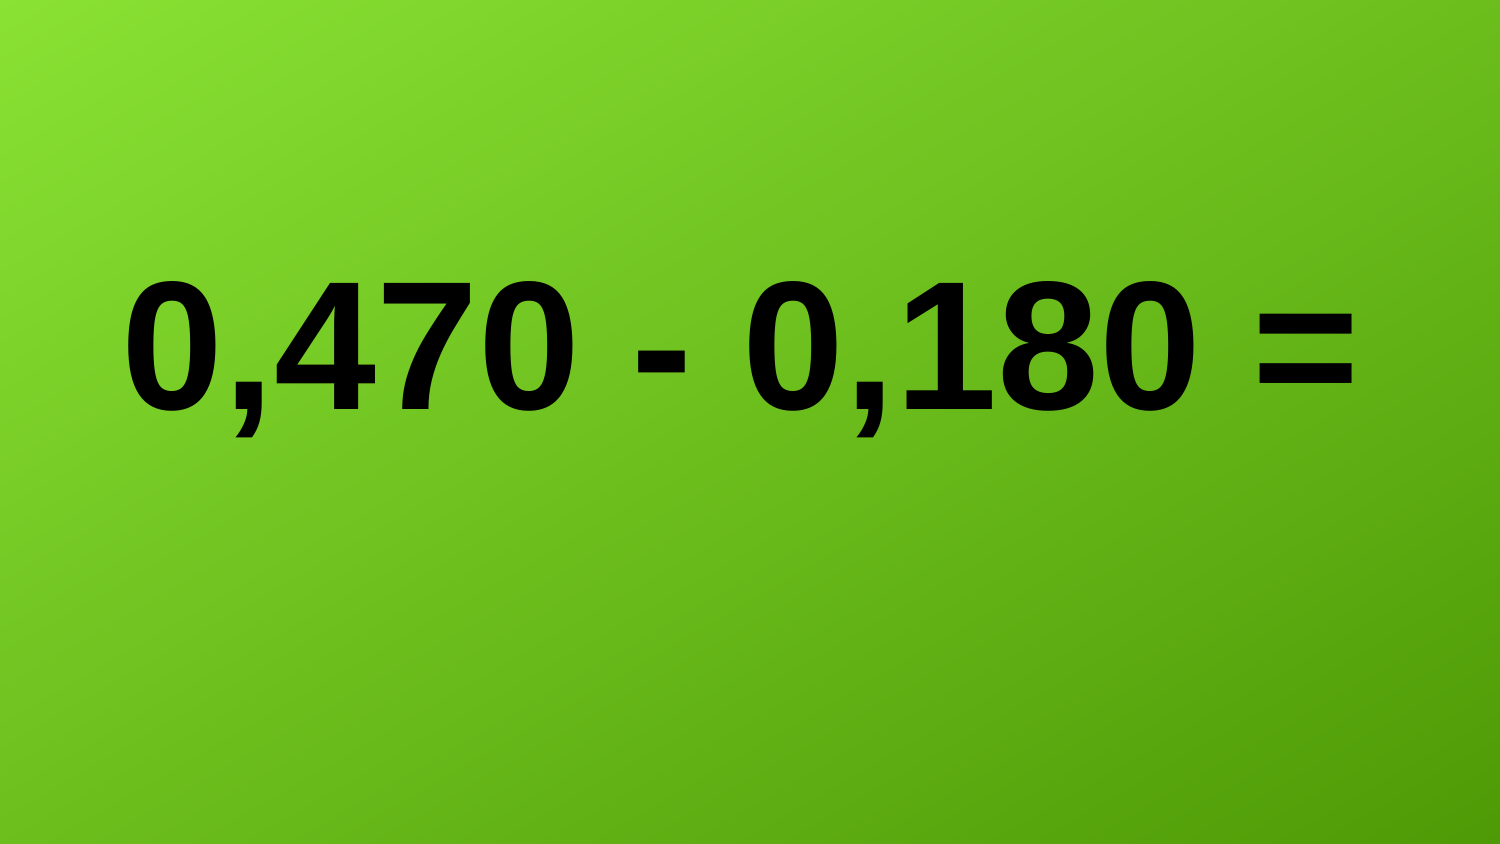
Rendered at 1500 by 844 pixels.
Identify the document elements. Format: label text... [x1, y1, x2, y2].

text_box 0,470 - 0,180 = [107, 270, 1382, 461]
